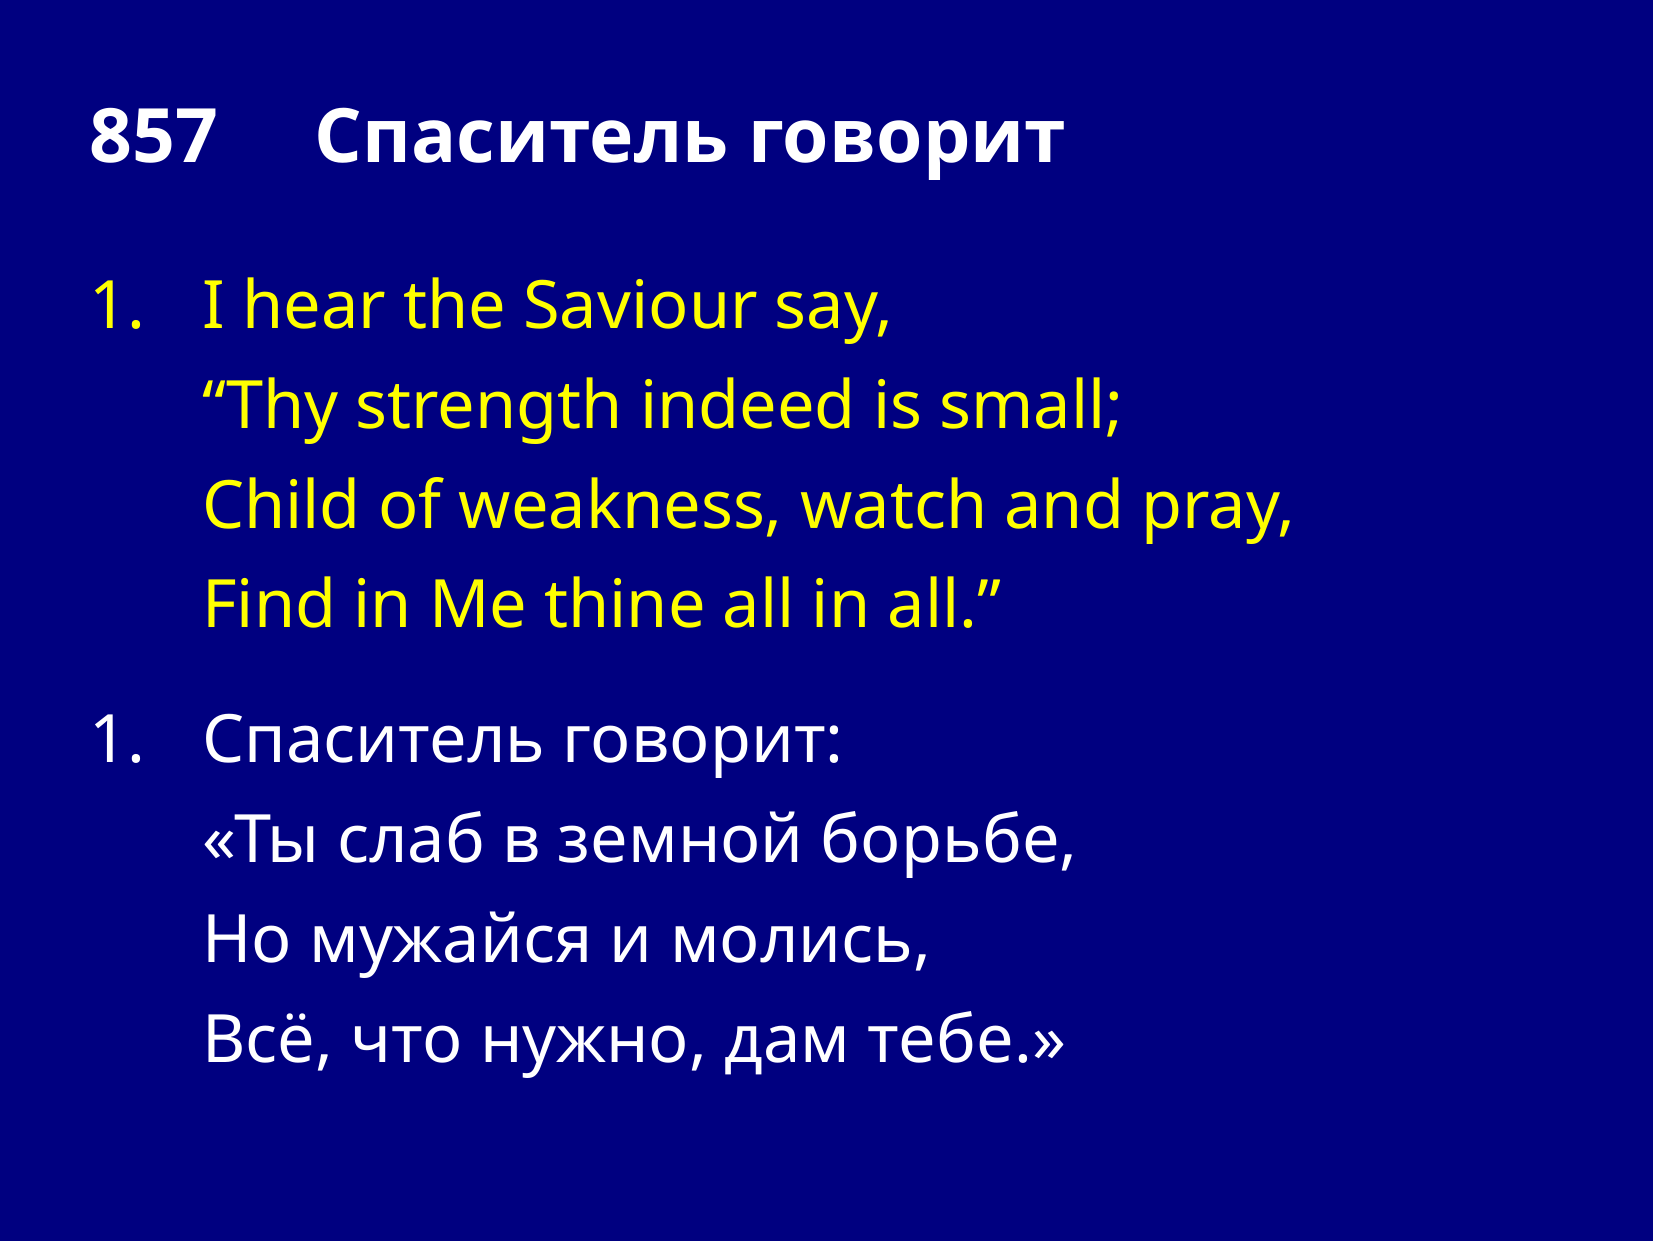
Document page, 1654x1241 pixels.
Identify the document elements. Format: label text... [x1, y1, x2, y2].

text_box 1. I hear the Saviour say, “Thy strength indeed is small; Child of weakness, watch and pray, Find in Me thine all in all.” [75, 188, 1576, 638]
text_box 857 Спаситель говорит [75, 75, 1576, 188]
text_box 1. Спаситель говорит: «Ты слаб в земной борьбе, Но мужайся и молись, Всё, что нужно, дам тебе.» [75, 675, 1576, 1163]
